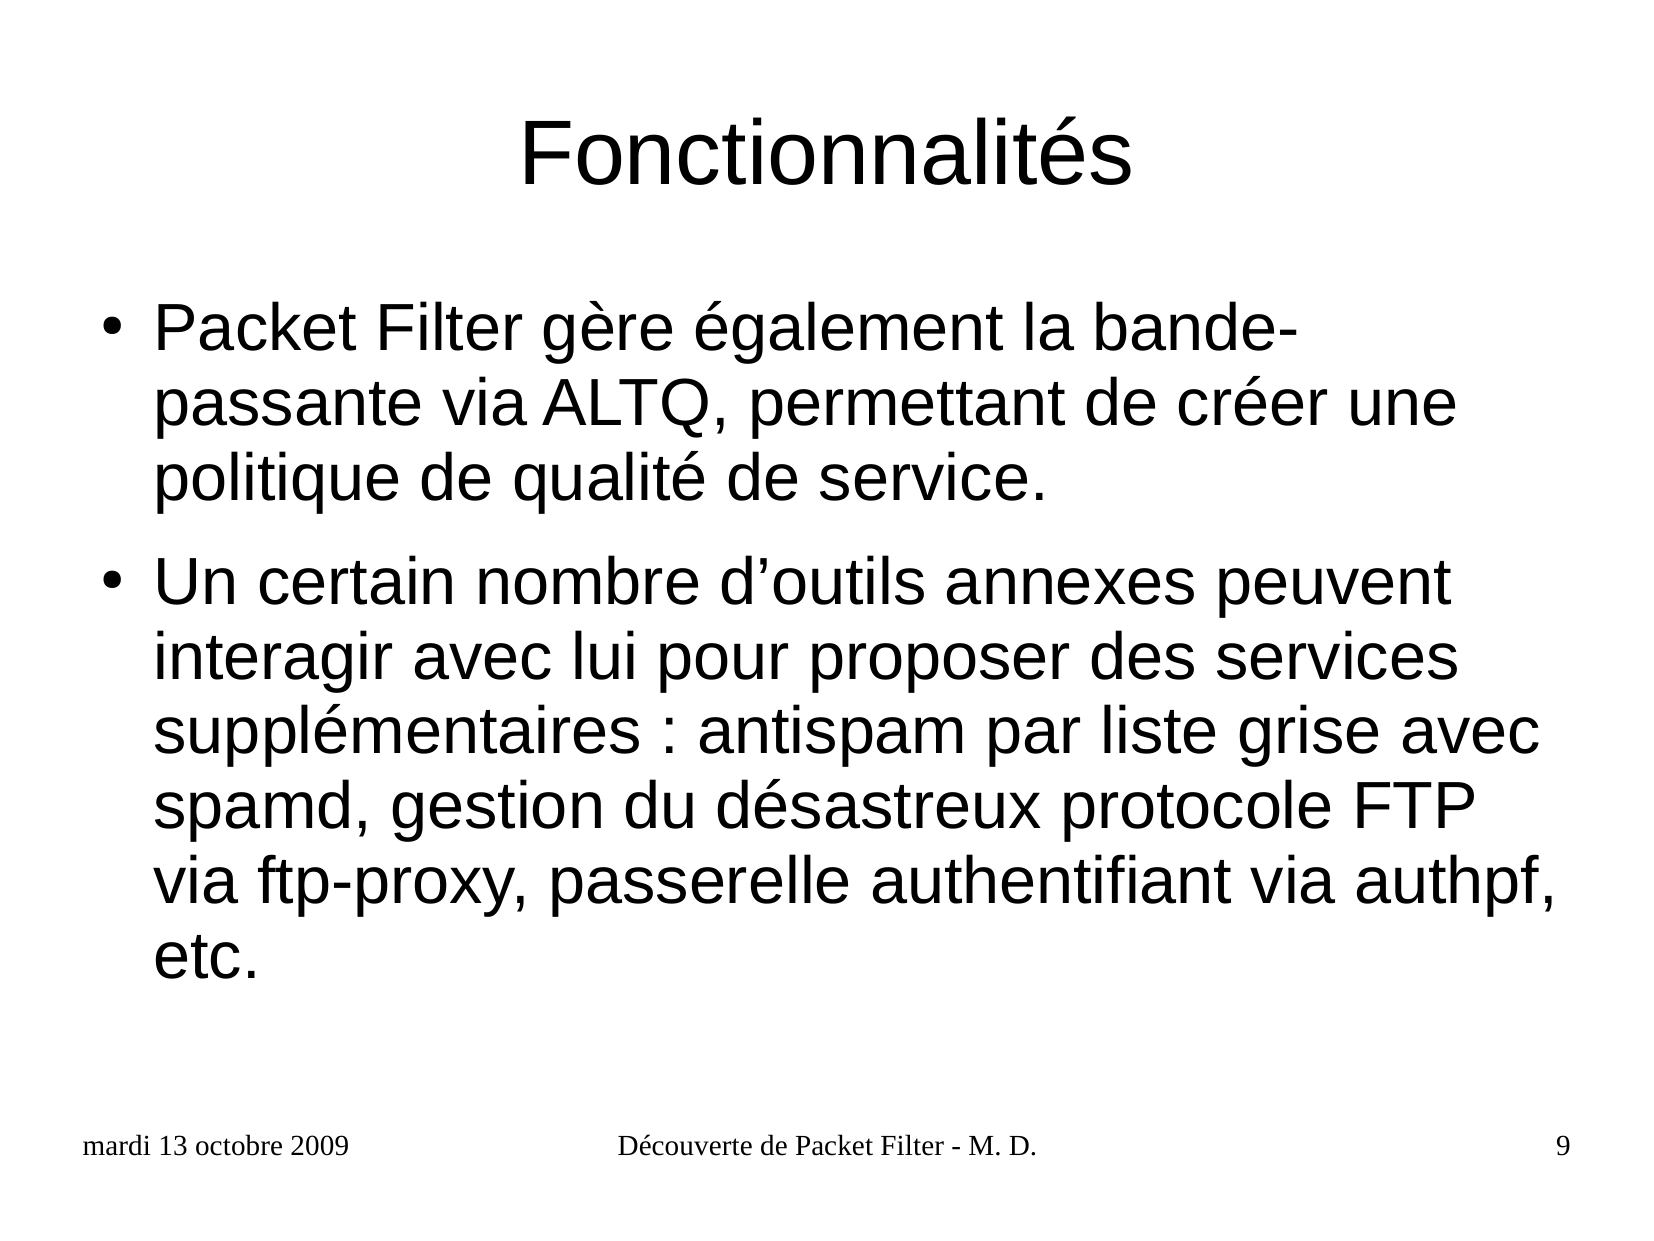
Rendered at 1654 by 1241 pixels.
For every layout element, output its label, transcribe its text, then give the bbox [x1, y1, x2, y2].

title Fonctionnalités [82, 56, 1571, 250]
list Packet Filter gère également la bande-passante via ALTQ, permettant de créer une politique de qualité de service. Un certain nombre d’outils annexes peuvent interagir avec lui pour proposer des services supplémentaires : antispam par liste grise avec spamd, gestion du désastreux protocole FTP via ftp-proxy, passerelle authentifiant via authpf, etc. [82, 290, 1571, 1094]
